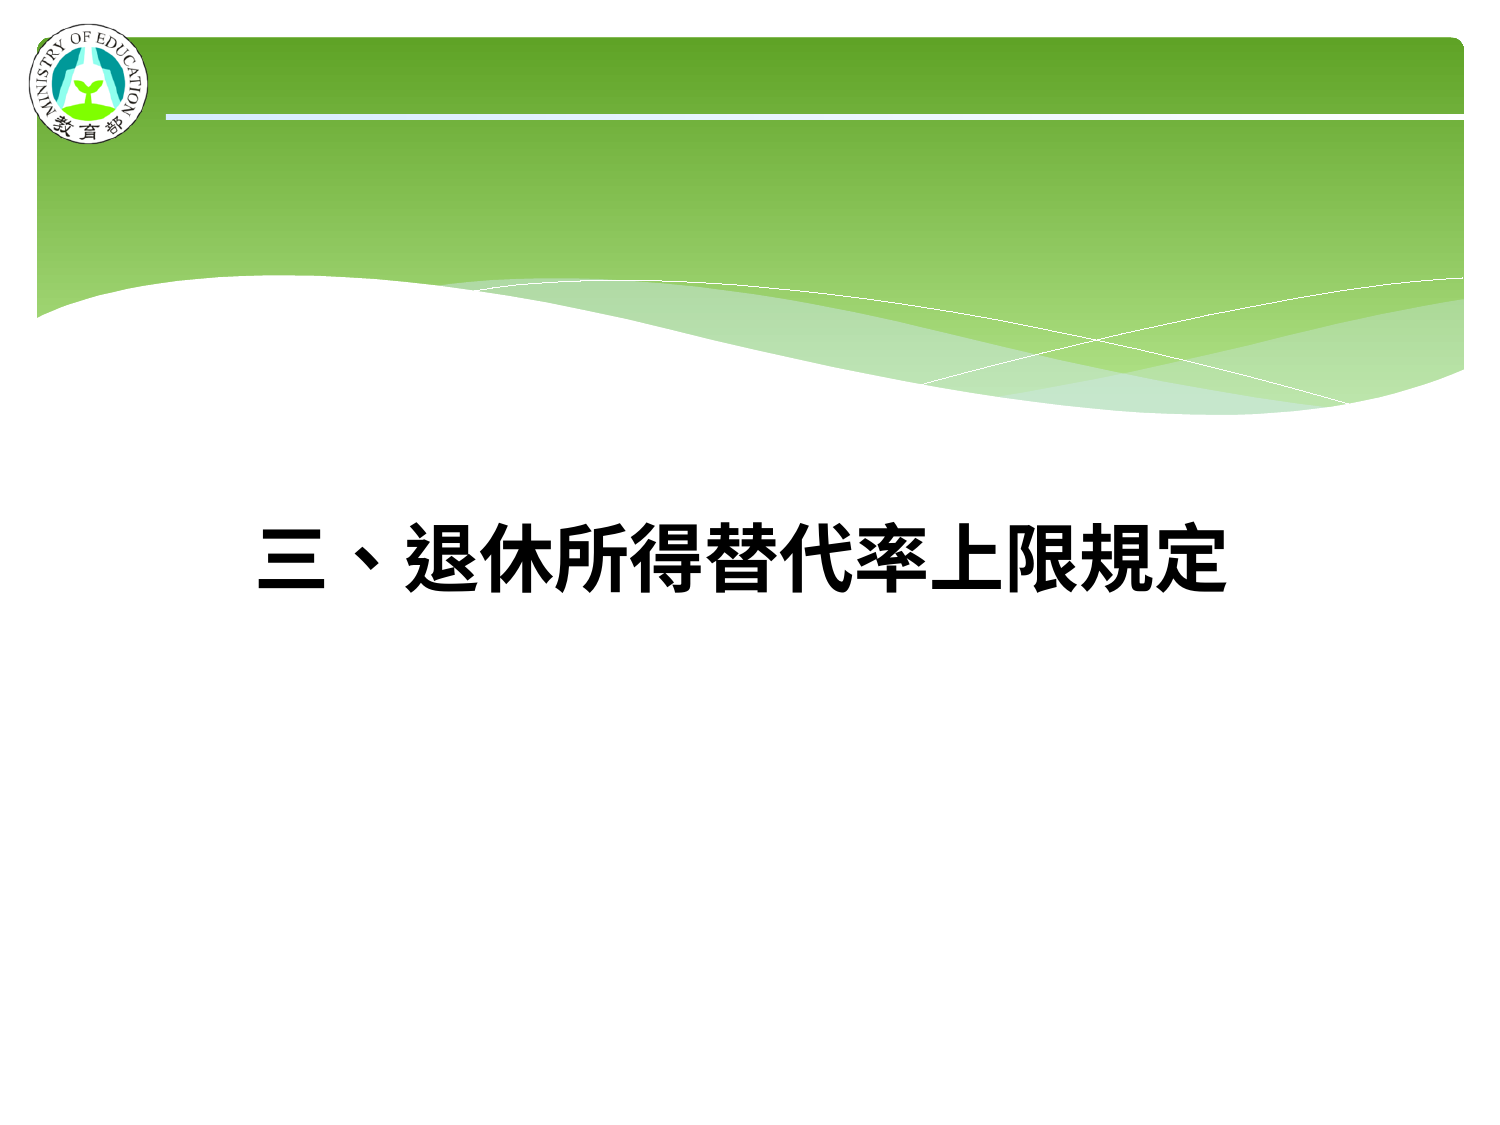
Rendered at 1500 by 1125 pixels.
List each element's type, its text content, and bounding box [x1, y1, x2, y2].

list 三、退休所得替代率上限規定 [239, 503, 1261, 639]
picture [27, 22, 149, 145]
title [75, 55, 1425, 261]
